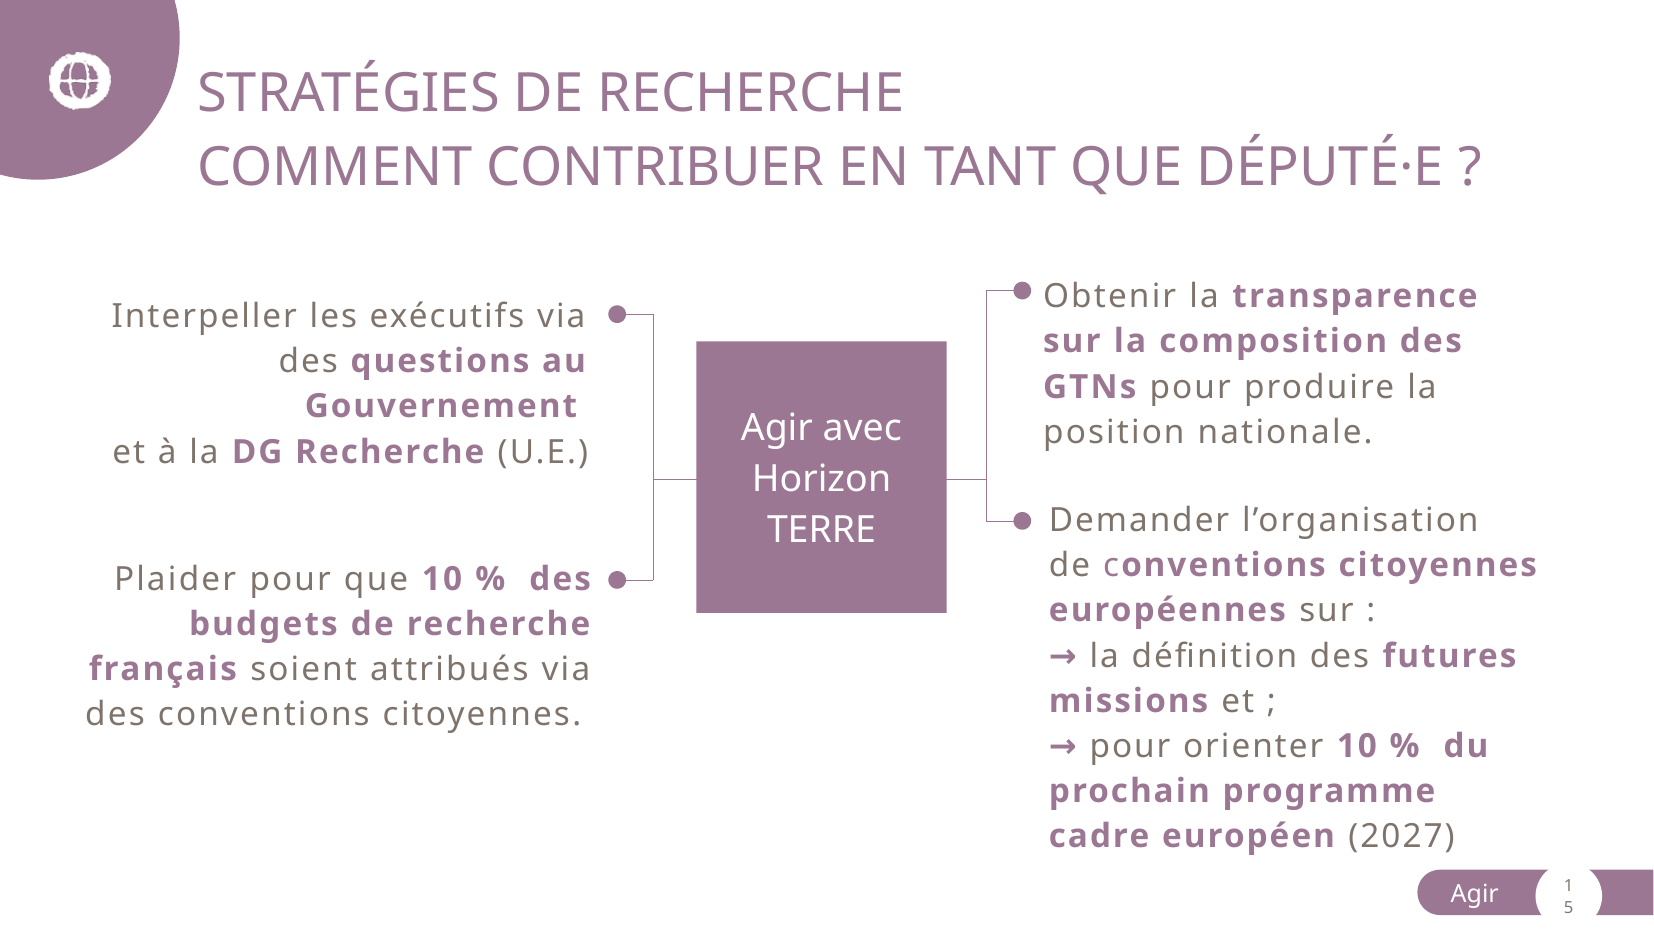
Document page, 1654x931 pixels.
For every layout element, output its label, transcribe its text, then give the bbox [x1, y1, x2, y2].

title STRATÉGIES DE RECHERCHE COMMENT CONTRIBUER EN TANT QUE DÉPUTÉ·E ? [167, 45, 1654, 210]
text_box Plaider pour que 10 % des budgets de recherche français soient attribués via des conventions citoyennes. [70, 547, 609, 741]
picture [49, 52, 111, 110]
text_box Agir [1417, 869, 1548, 916]
text_box Interpeller les exécutifs via des questions au Gouvernement et à la DG Recherche (U.E.) [55, 284, 604, 436]
text_box Demander l’organisation de conventions citoyennes européennes sur : → la définition des futures missions et ; → pour orienter 10 % du prochain programme cadre européen (2027) [1034, 488, 1620, 862]
text_box Obtenir la transparence sur la composition des GTNs pour produire la position nationale. [1028, 264, 1566, 439]
text_box Agir [1590, 869, 1654, 916]
text_box 15 [1535, 862, 1603, 930]
text_box [0, 0, 180, 180]
text_box Agir avec Horizon TERRE [696, 341, 947, 613]
